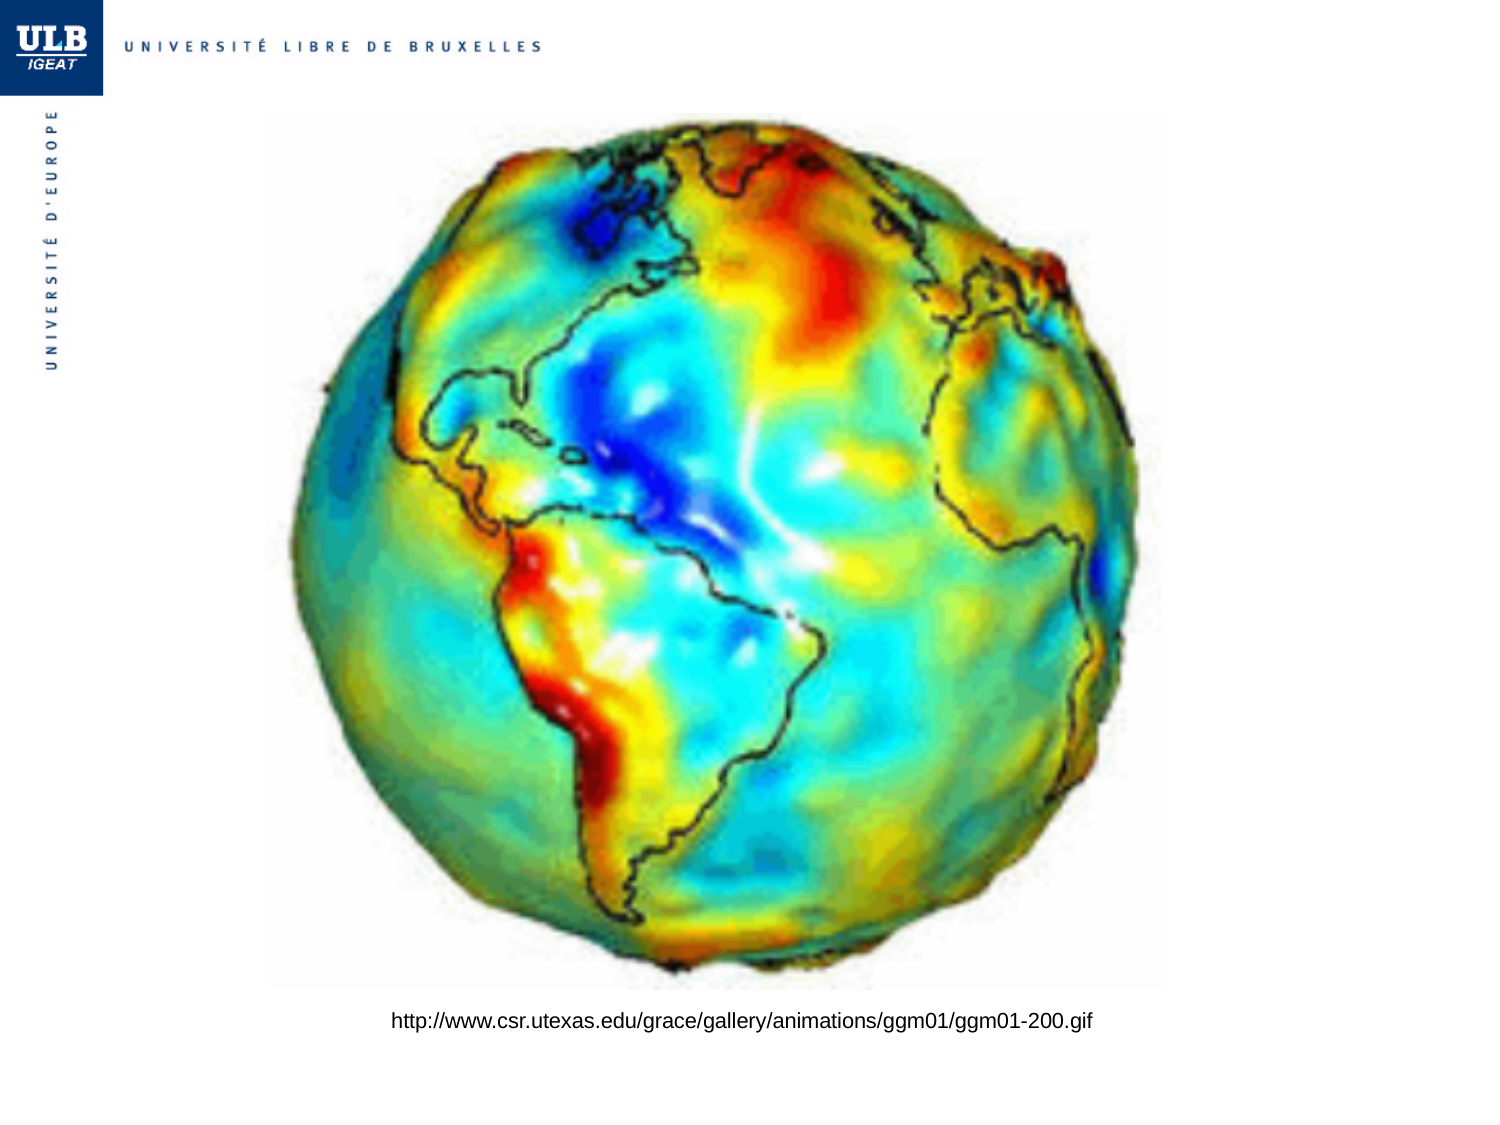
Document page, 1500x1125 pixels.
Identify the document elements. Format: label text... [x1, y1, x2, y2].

text_box http://www.csr.utexas.edu/grace/gallery/animations/ggm01/ggm01-200.gif [376, 999, 1126, 1041]
picture [0, 0, 1500, 1125]
